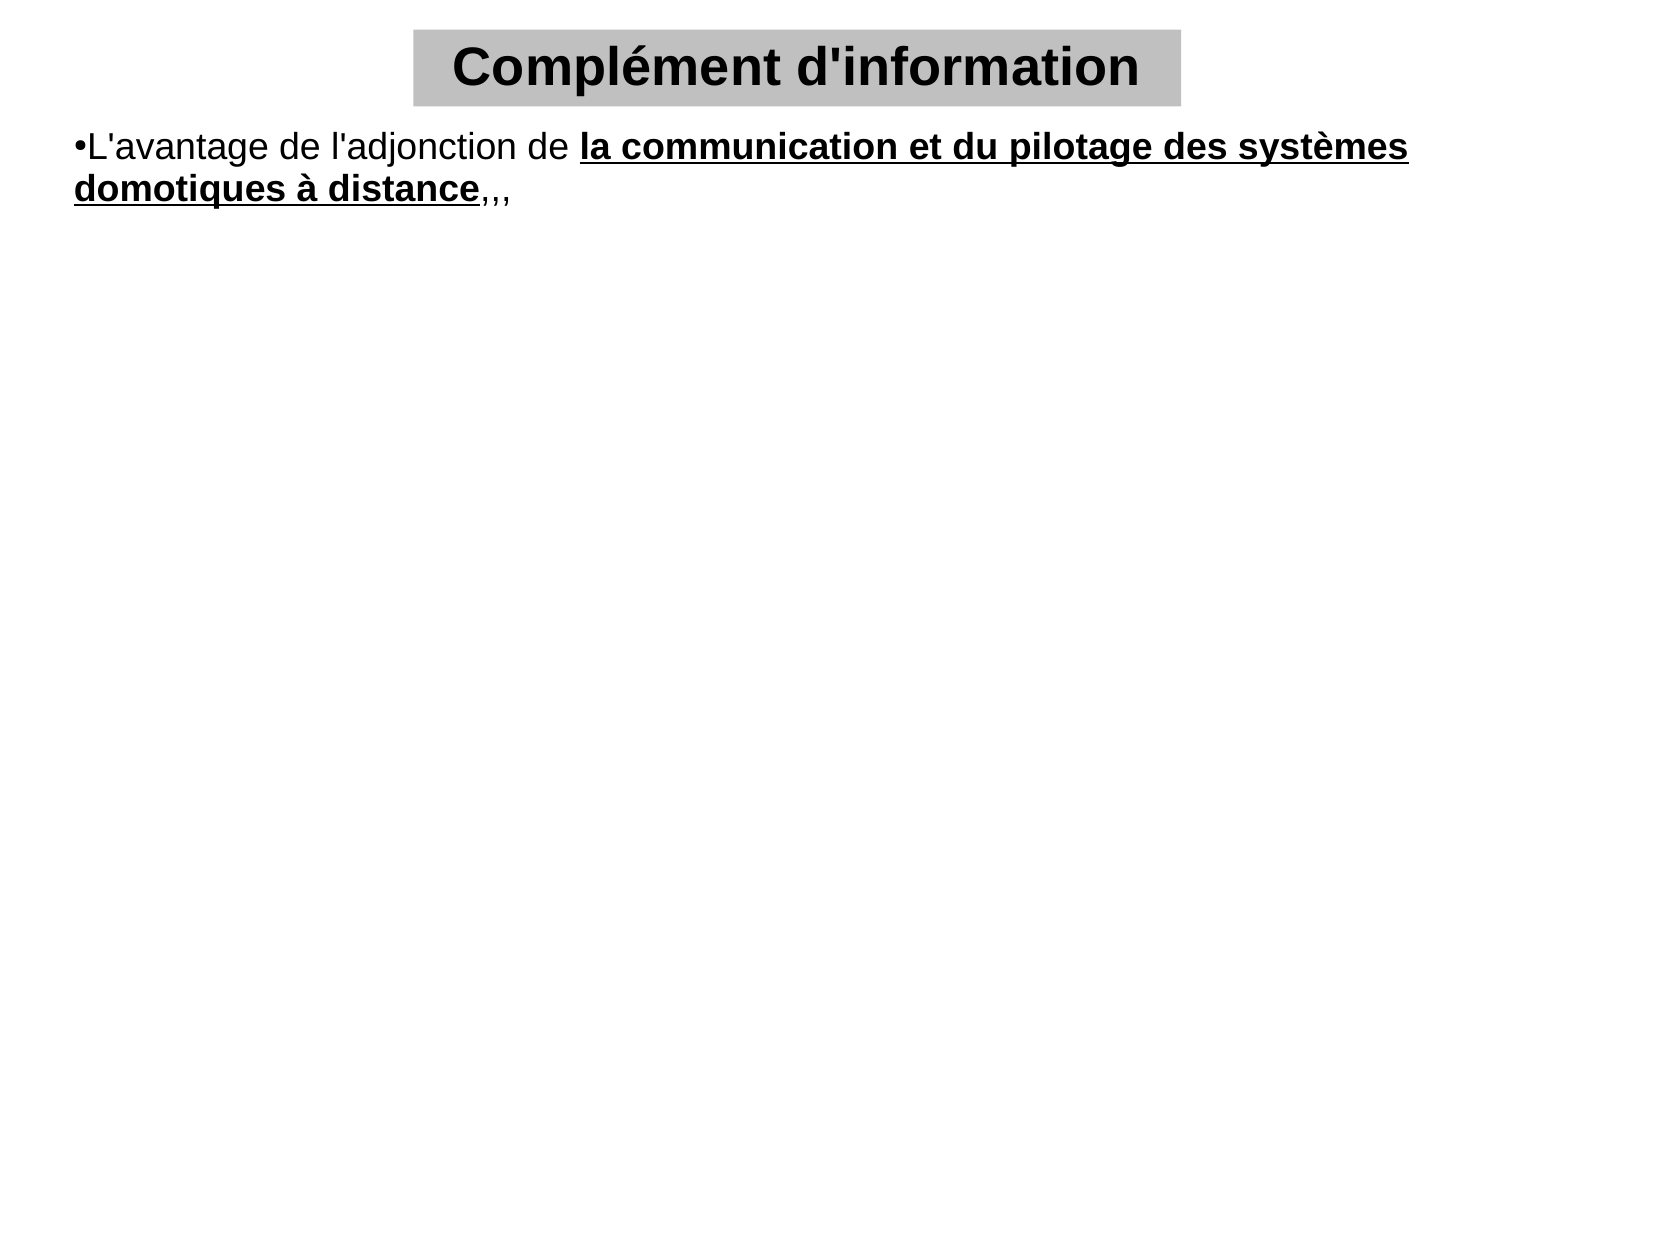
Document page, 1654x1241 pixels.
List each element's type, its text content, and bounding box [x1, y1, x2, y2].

text_box L'avantage de l'adjonction de la communication et du pilotage des systèmes domotiques à distance,,, [59, 118, 1595, 220]
text_box Complément d'information [413, 29, 1182, 107]
